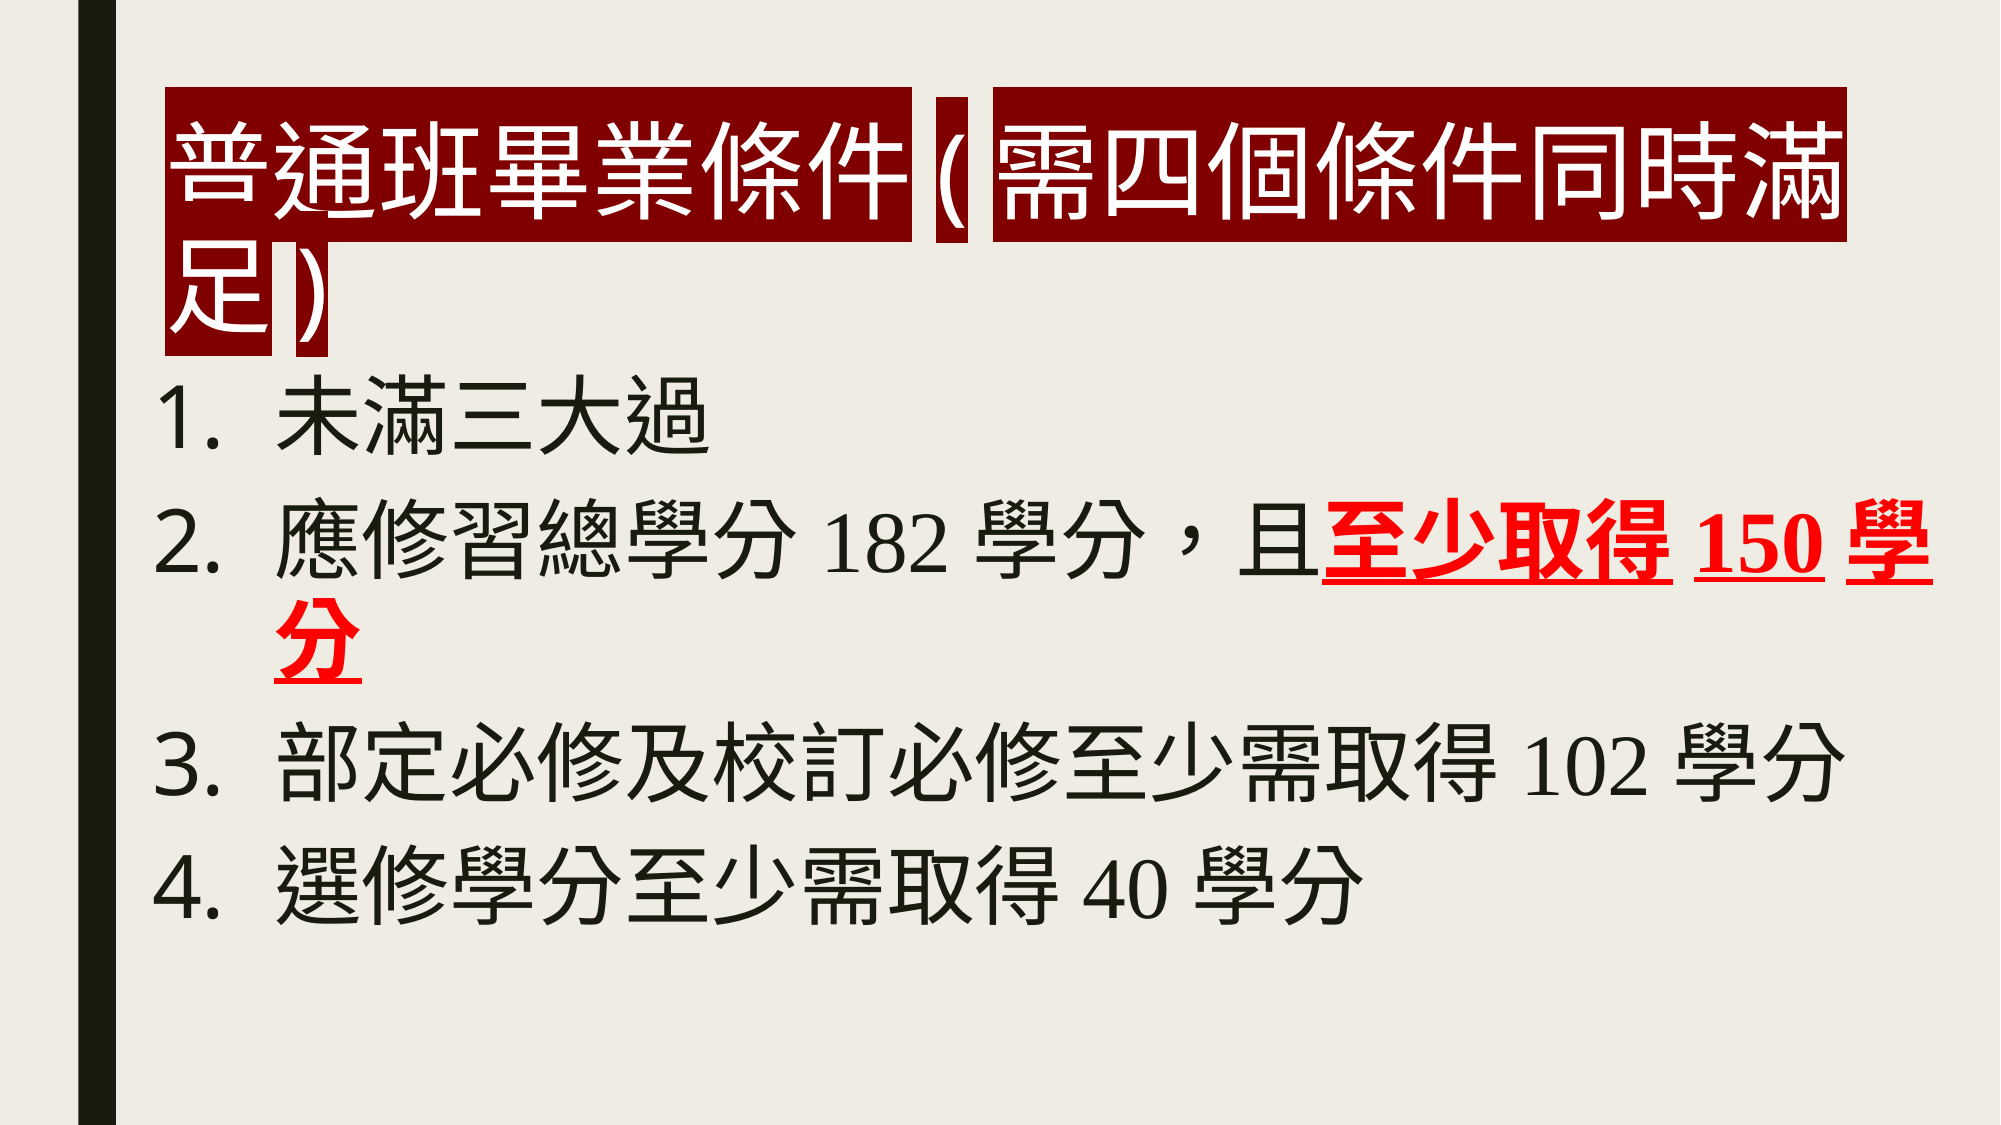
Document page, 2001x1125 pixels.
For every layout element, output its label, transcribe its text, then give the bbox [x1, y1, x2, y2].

list 未滿三大過 應修習總學分182學分，且至少取得150學分 部定必修及校訂必修至少需取得102學分 選修學分至少需取得40學分 [137, 362, 2000, 950]
title 普通班畢業條件(需四個條件同時滿足) [150, 112, 1875, 357]
